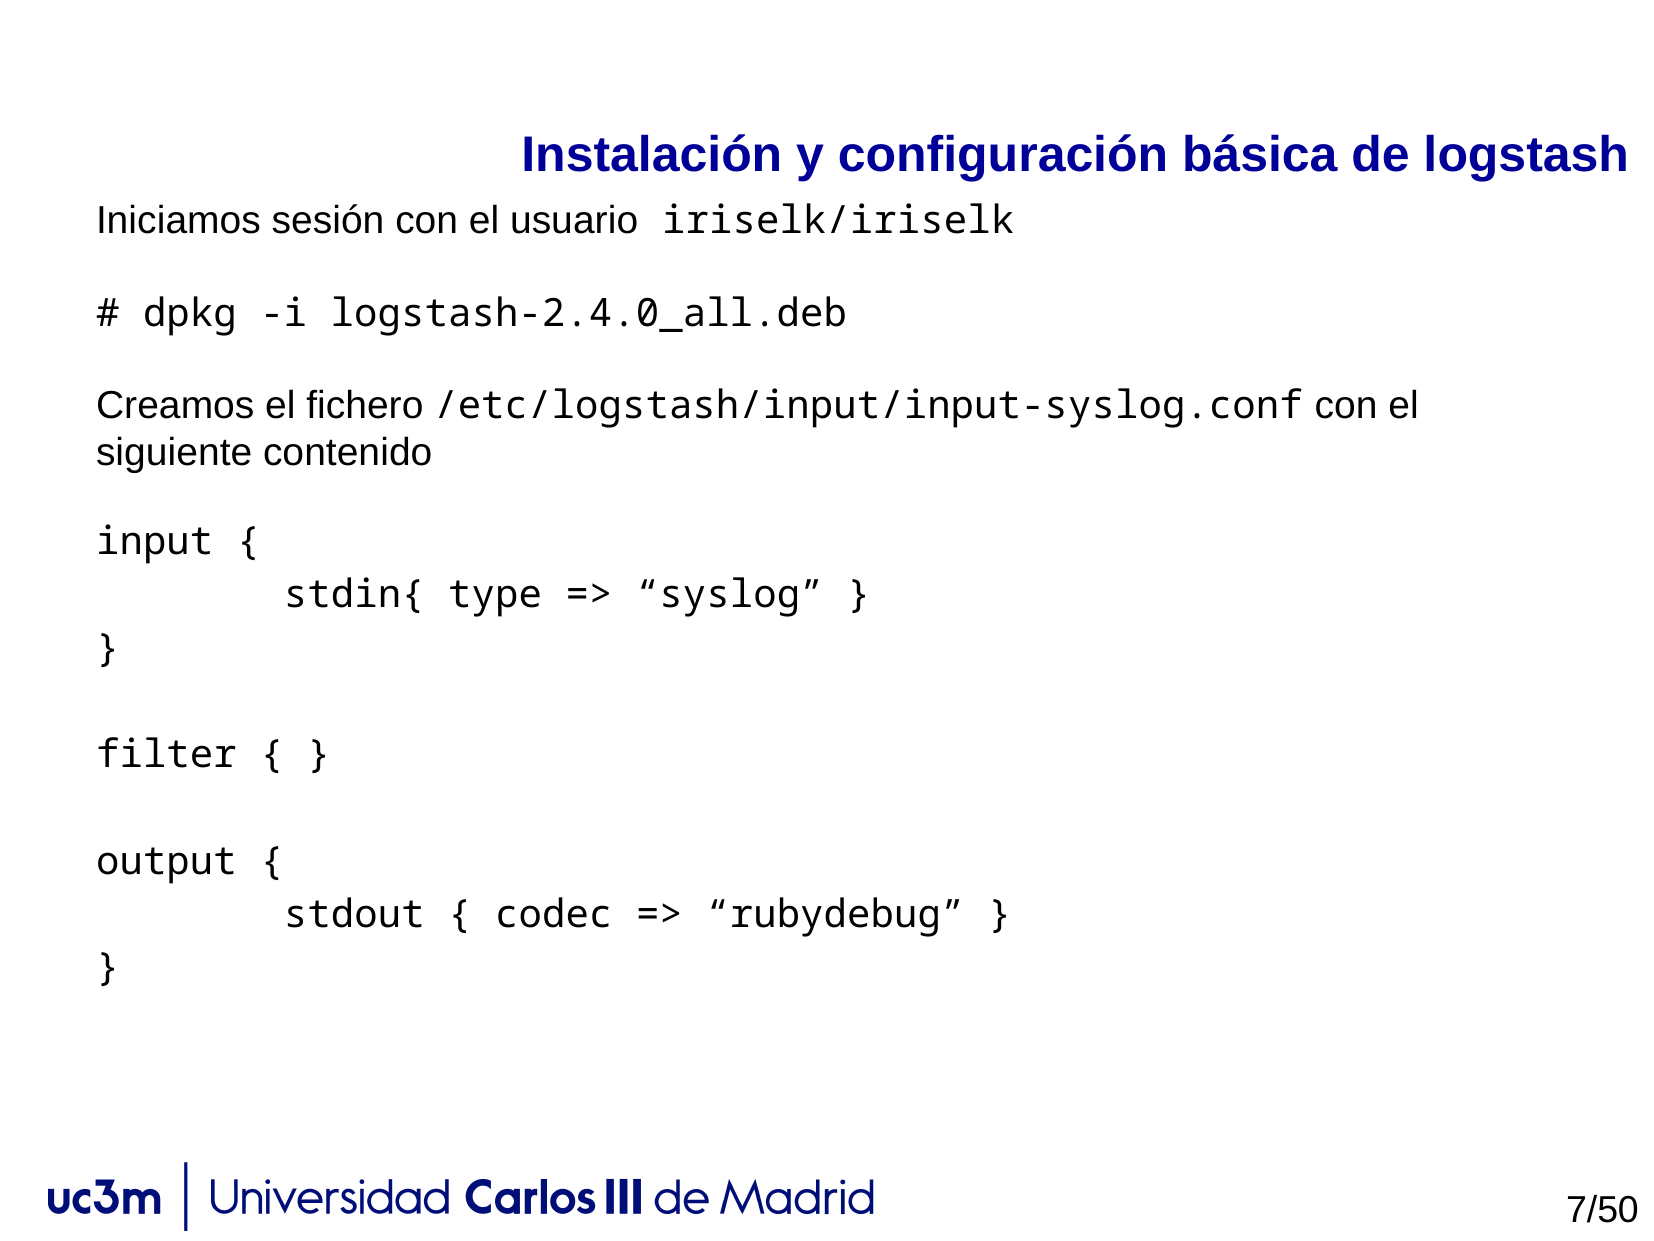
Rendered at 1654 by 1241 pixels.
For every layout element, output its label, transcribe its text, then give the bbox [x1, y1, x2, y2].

picture [11, 1151, 910, 1241]
title Instalación y configuración básica de logstash [366, 0, 1630, 182]
list Iniciamos sesión con el usuario iriselk/iriselk # dpkg -i logstash-2.4.0_all.deb Creamos el fichero /etc/logstash/input/input-syslog.conf con el siguiente contenido input { stdin{ type => “syslog” } } filter { } output { stdout { codec => “rubydebug” } } [95, 192, 1584, 1147]
